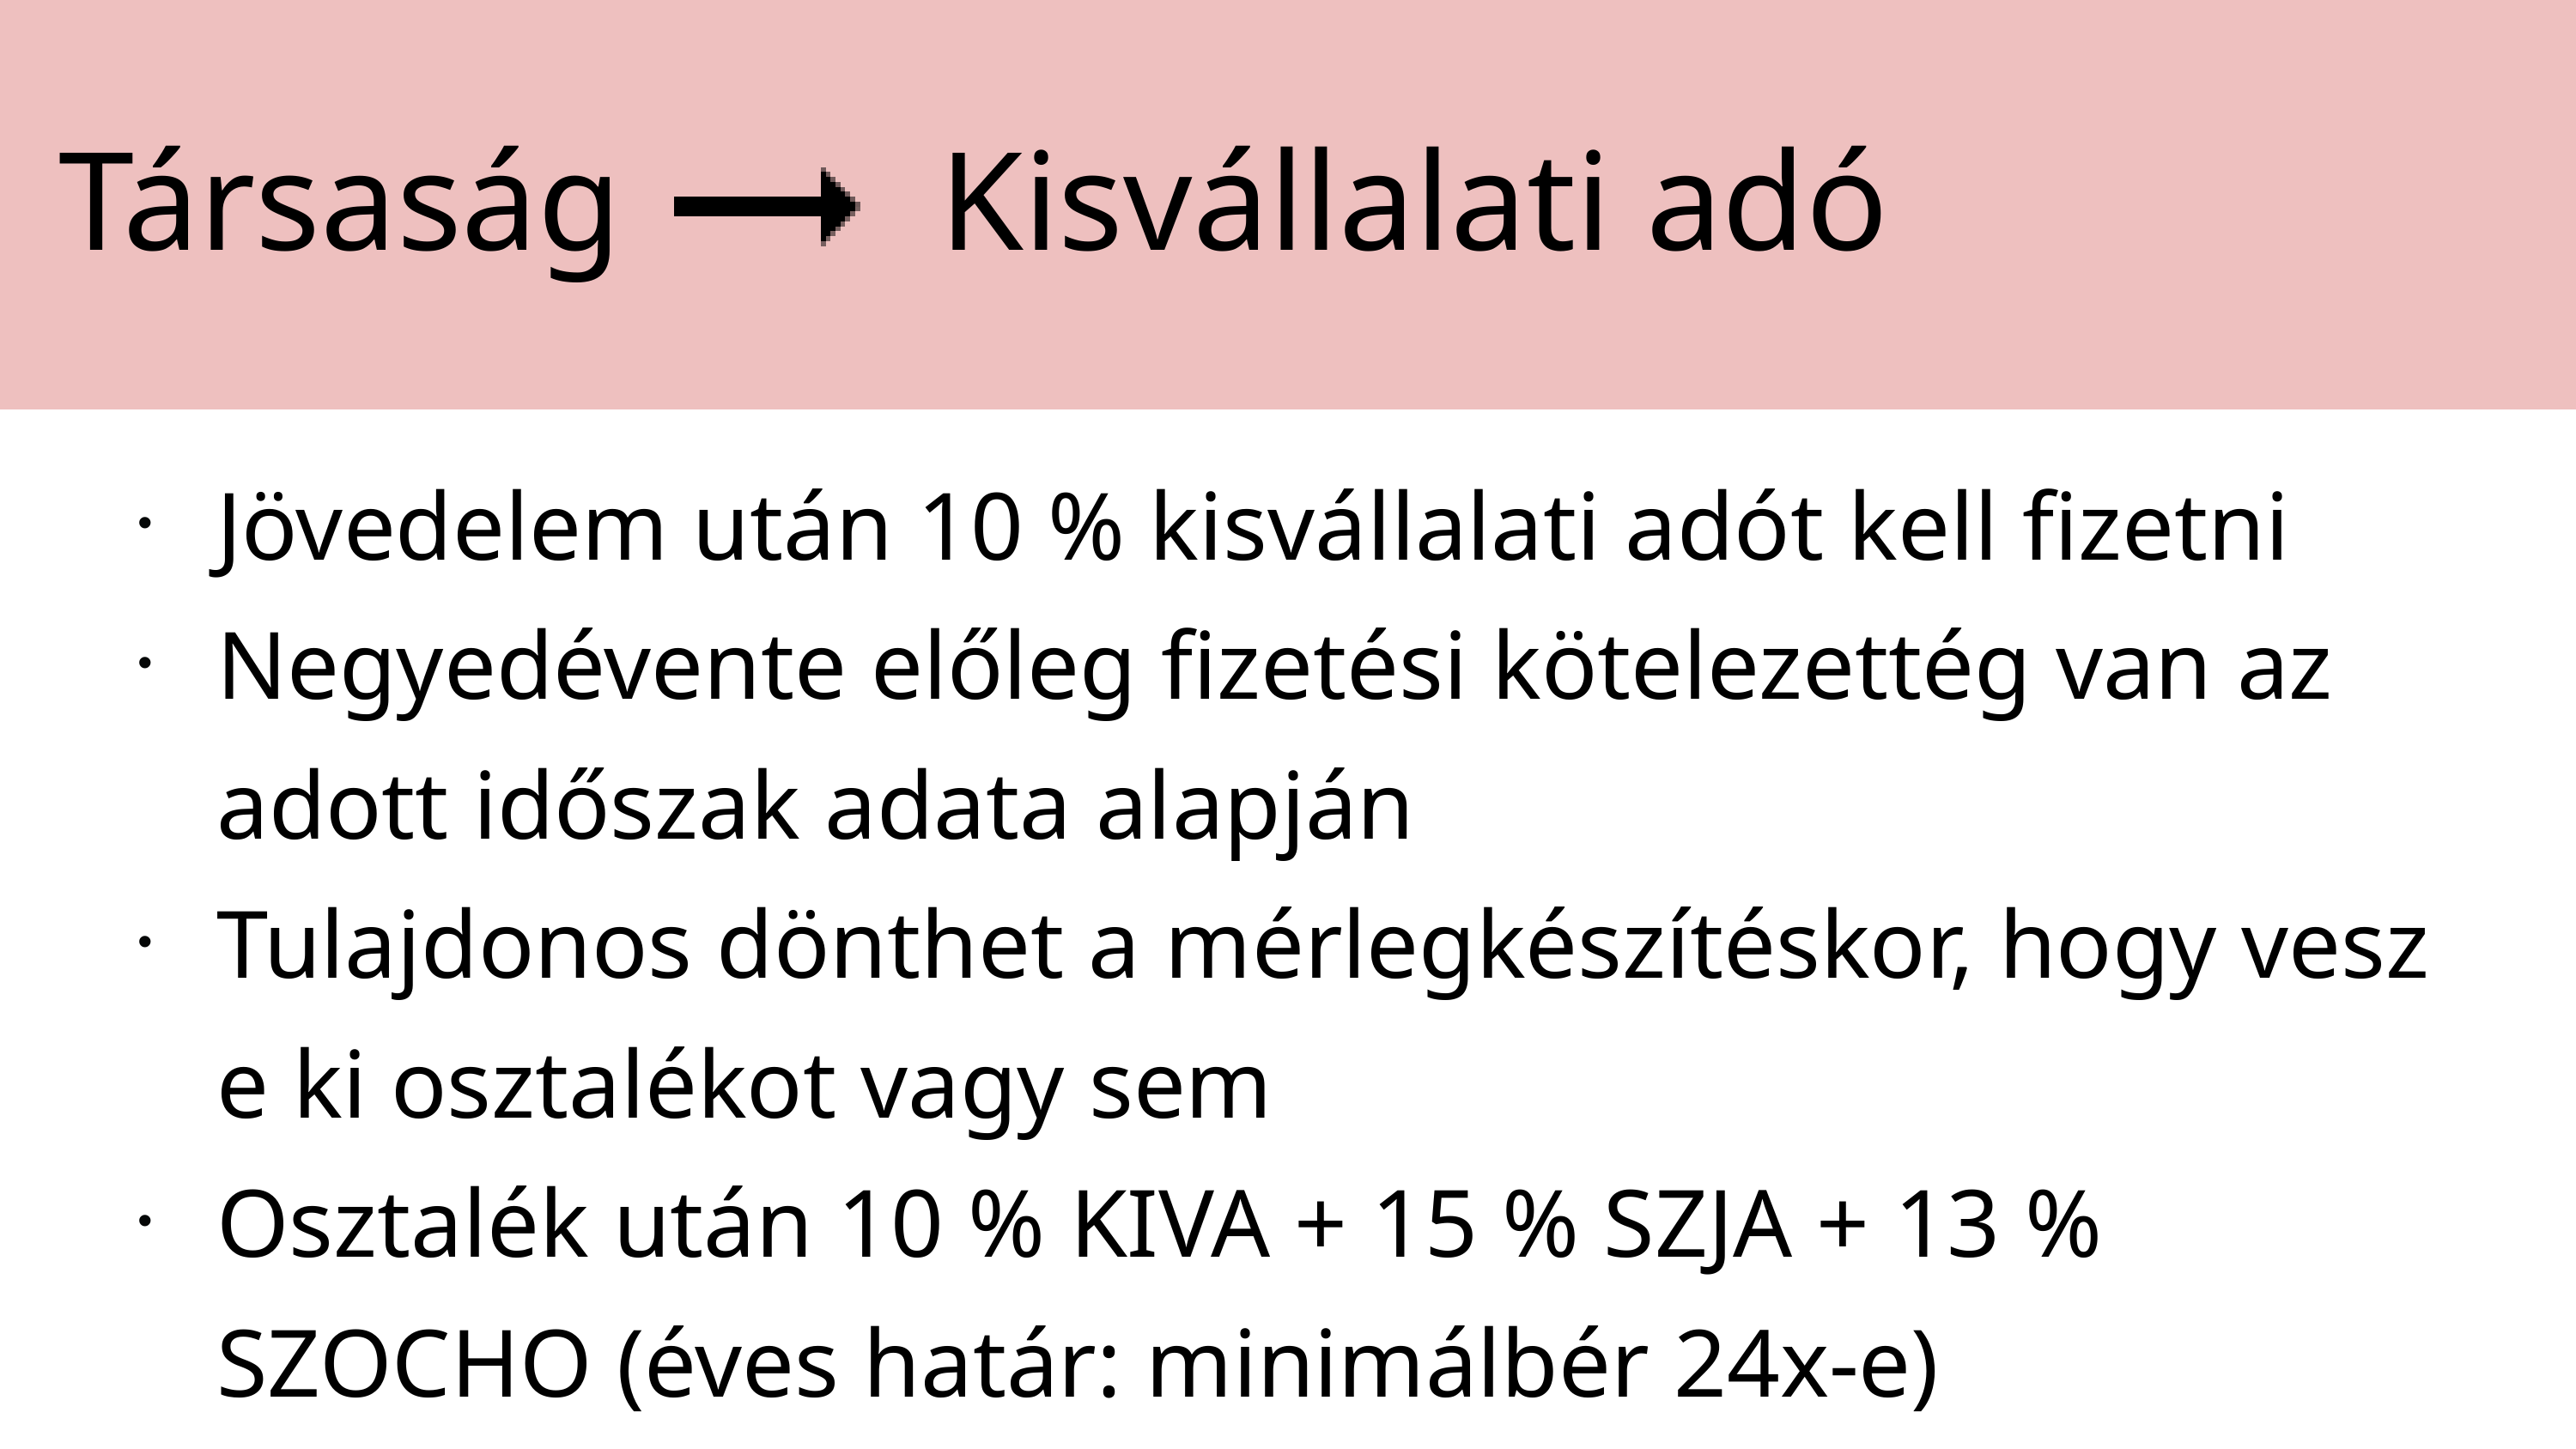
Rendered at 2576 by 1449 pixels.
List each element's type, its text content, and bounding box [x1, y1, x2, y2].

text_box Társaság Kisvállalati adó [58, 114, 2534, 278]
text_box Társaság Kisvállalati adó [557, 185, 598, 241]
text_box Jövedelem után 10 % kisvállalati adót kell fizetni Negyedévente előleg fizetési kötelezettég van az adott időszak adata alapján Tulajdonos dönthet a mérlegkészítéskor, hogy vesz e ki osztalékot vagy sem Osztalék után 10 % KIVA + 15 % SZJA + 13 % SZOCHO (éves határ: minimálbér 24x-e) [58, 439, 2498, 1416]
text_box [0, 0, 2576, 409]
